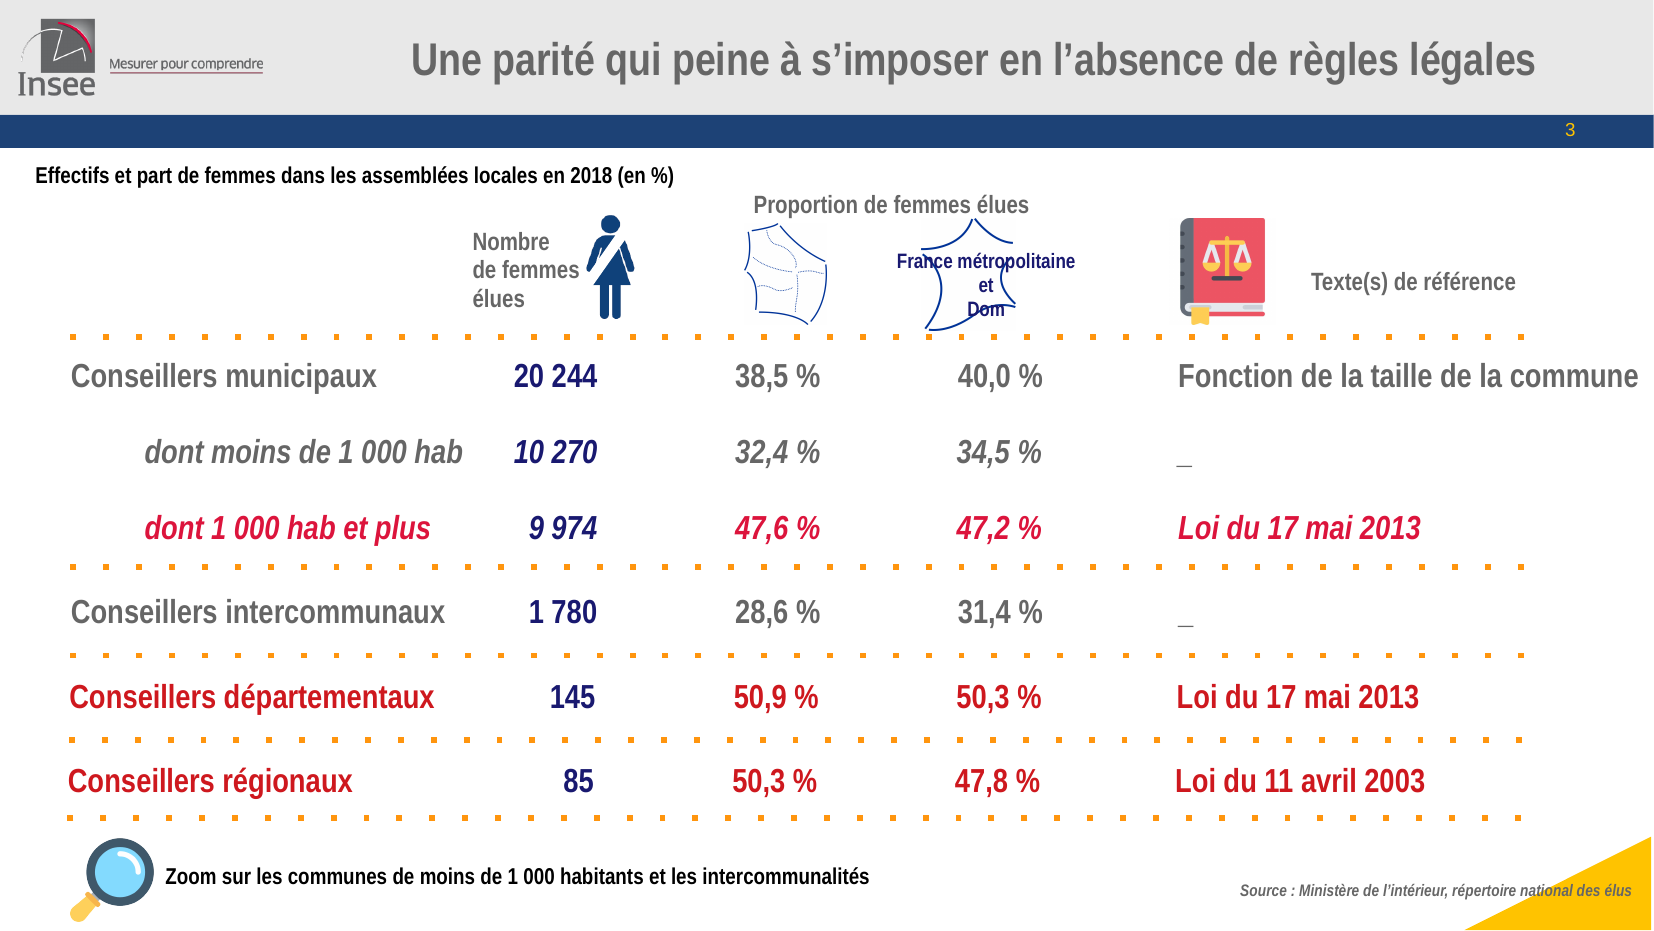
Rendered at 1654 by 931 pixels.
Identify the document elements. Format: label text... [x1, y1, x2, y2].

title Source : Ministère de l’intérieur, répertoire national des élus [1240, 853, 1642, 928]
title Conseillers intercommunaux 1 780 28,6 % 31,4 % _ [70, 579, 1654, 644]
title Texte(s) de référence [1311, 244, 1625, 319]
title Une parité qui peine à s’imposer en l’absence de règles légales [295, 0, 1654, 119]
title Proportion de femmes élues [685, 185, 1099, 225]
picture [555, 206, 654, 327]
text_box [597, 232, 626, 280]
title Conseillers municipaux 20 244 38,5 % 40,0 % Fonction de la taille de la commune dont moins de 1 000 hab 10 270 32,4 % 34,5 % _ dont 1 000 hab et plus 9 974 47,6 % 47,2 % Loi du 17 mai 2013 [70, 336, 1654, 567]
title Conseillers départementaux 145 50,9 % 50,3 % Loi du 17 mai 2013 [69, 664, 1654, 728]
title Conseillers régionaux 85 50,3 % 47,8 % Loi du 11 avril 2003 [67, 748, 1654, 813]
title Effectifs et part de femmes dans les assemblées locales en 2018 (en %) [35, 149, 898, 201]
picture [70, 838, 154, 922]
title France métropolitaine et Dom [862, 242, 1111, 329]
picture [921, 225, 1016, 242]
title Zoom sur les communes de moins de 1 000 habitants et les intercommunalités [165, 850, 898, 902]
picture [744, 223, 827, 325]
picture [14, 0, 263, 99]
title Nombre de femmes élues [472, 226, 597, 313]
picture [1169, 218, 1276, 325]
